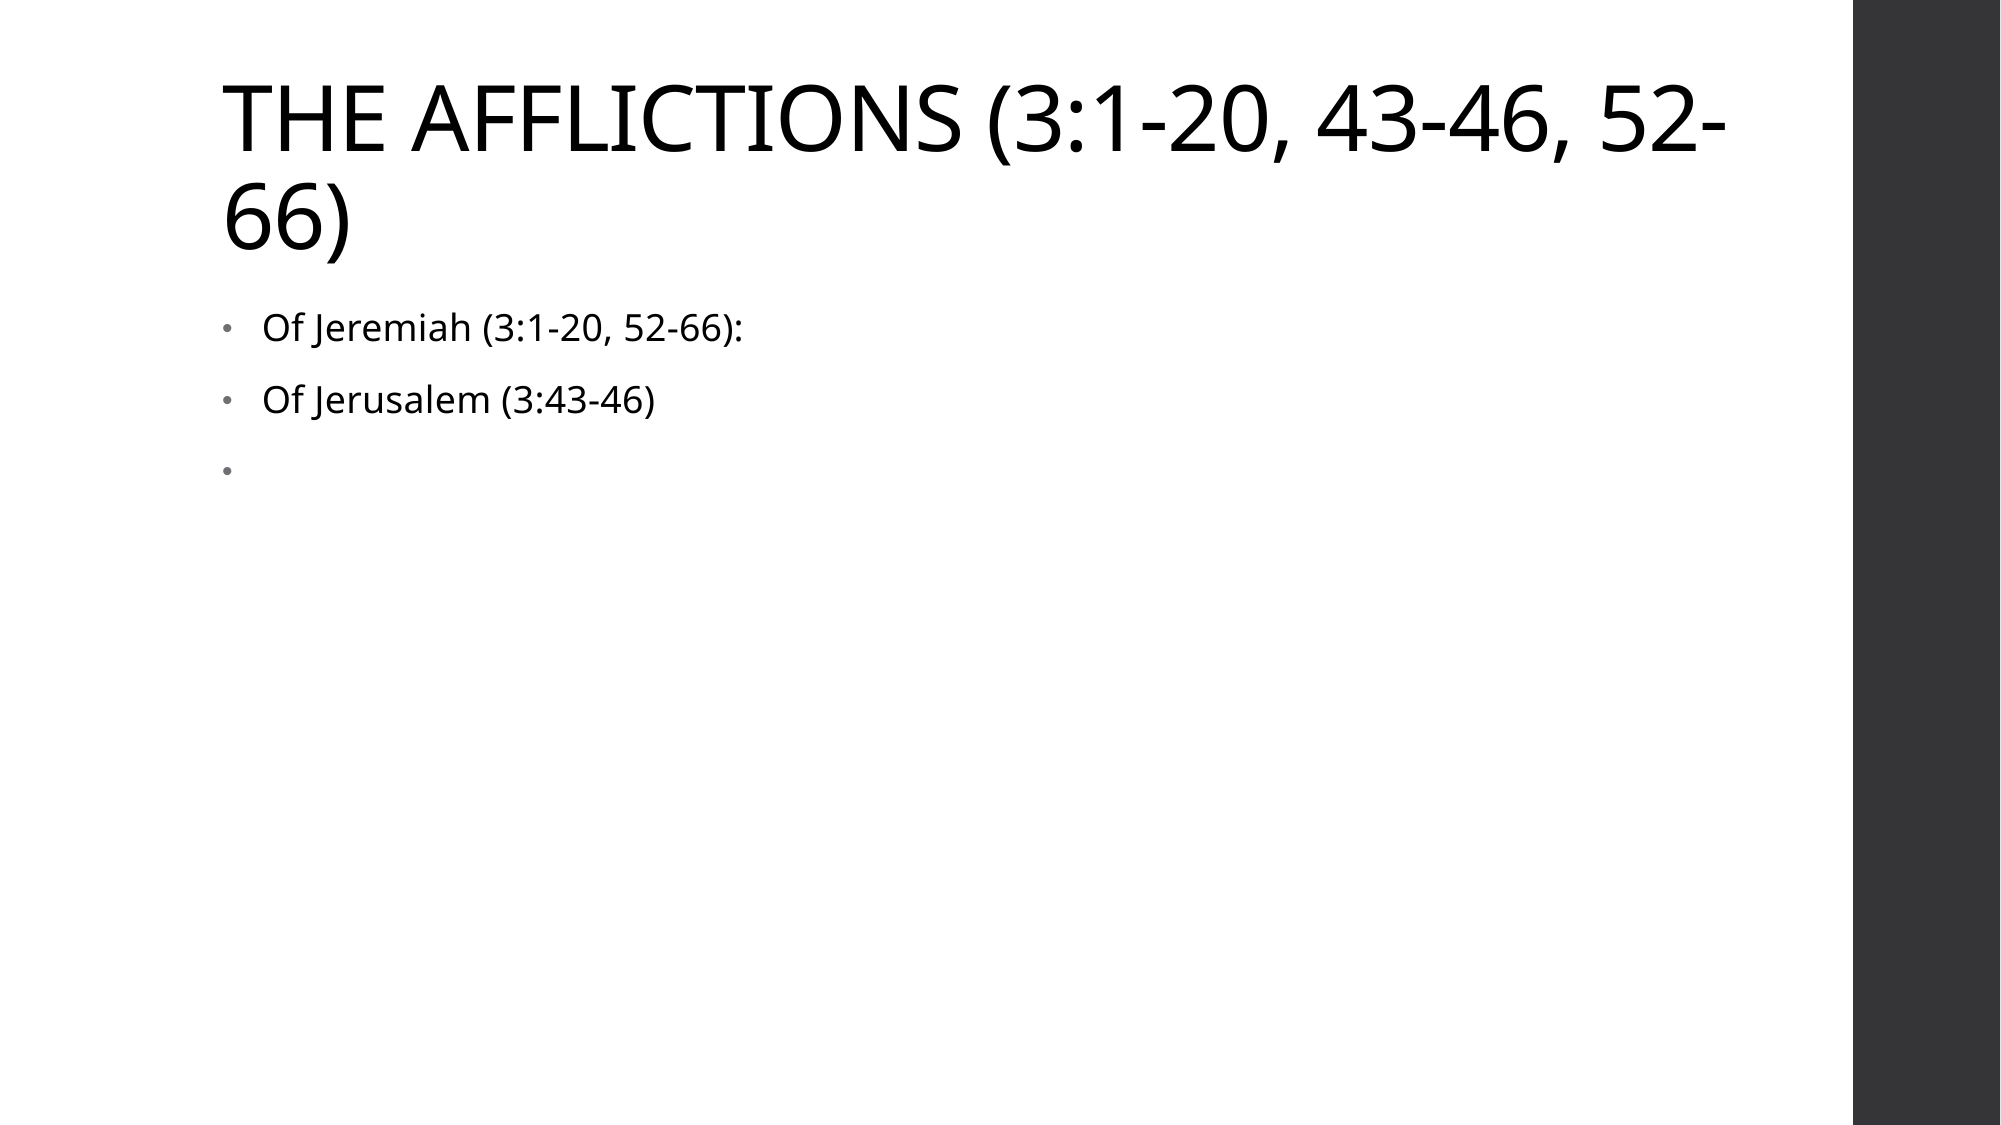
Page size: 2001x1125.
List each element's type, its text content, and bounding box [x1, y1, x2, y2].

list Of Jeremiah (3:1-20, 52-66): Of Jerusalem (3:43-46) [206, 299, 1617, 1014]
title THE AFFLICTIONS (3:1-20, 43-46, 52-66) [206, 60, 1797, 278]
